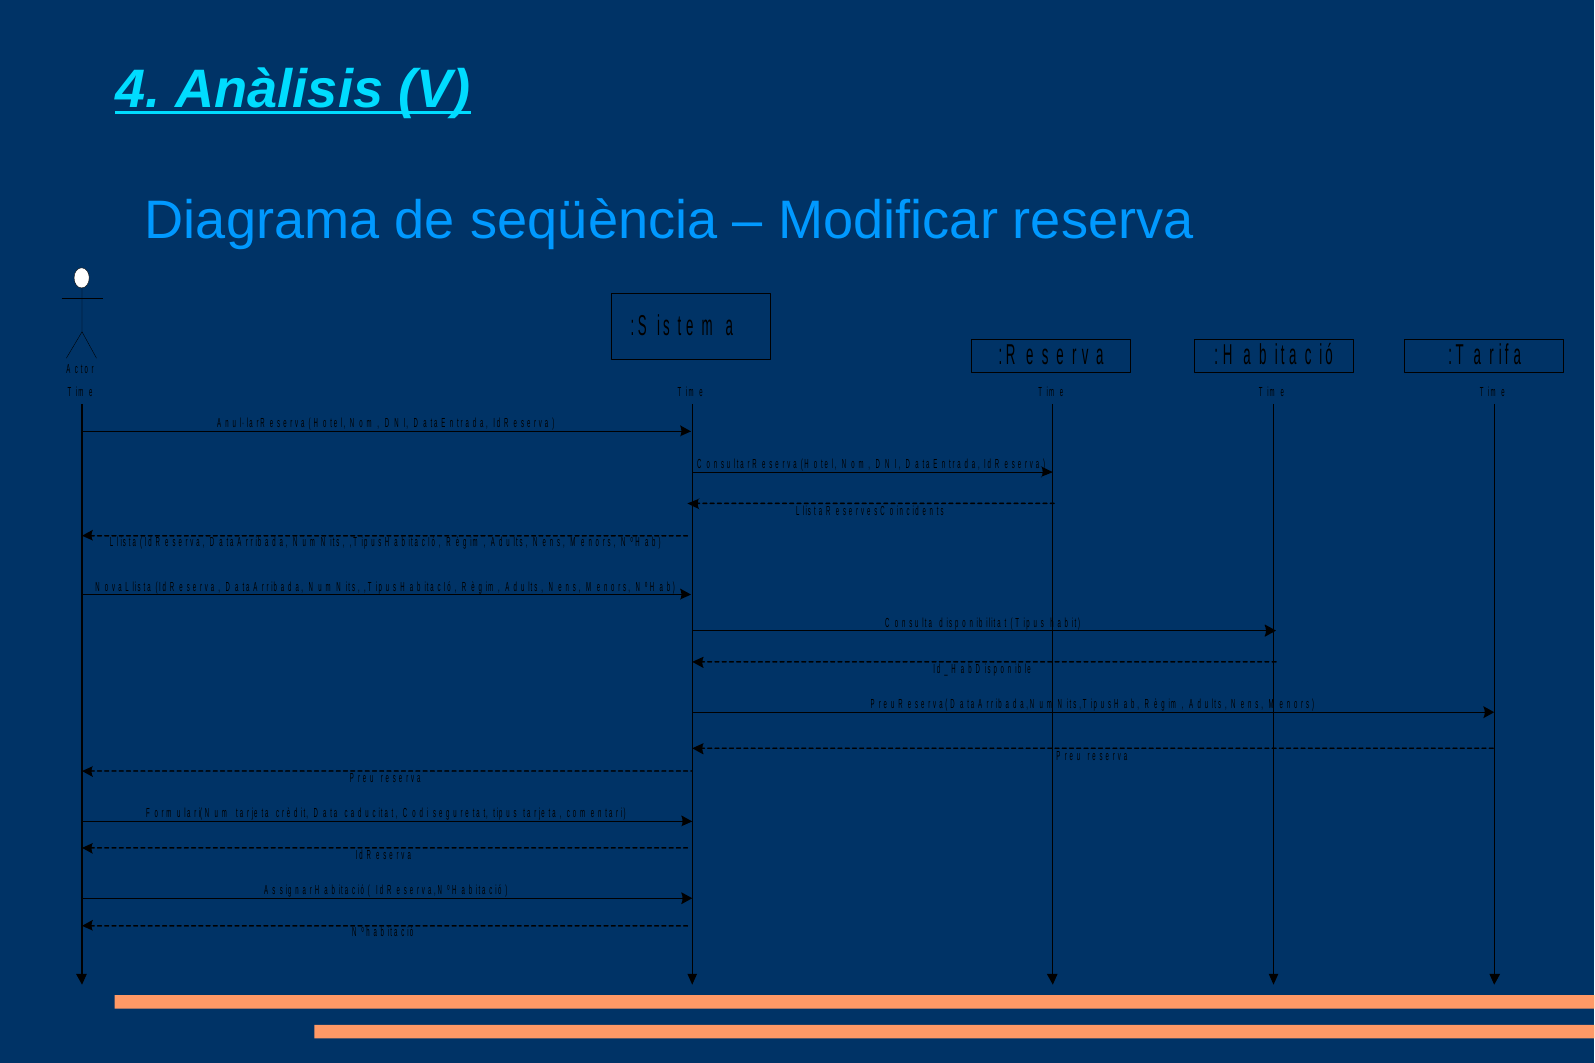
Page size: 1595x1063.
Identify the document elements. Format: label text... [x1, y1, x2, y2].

title Diagrama de seqüència – Modificar reserva [144, 131, 1507, 265]
title 4. Anàlisis (V) [115, 0, 1477, 178]
picture [59, 265, 1565, 987]
